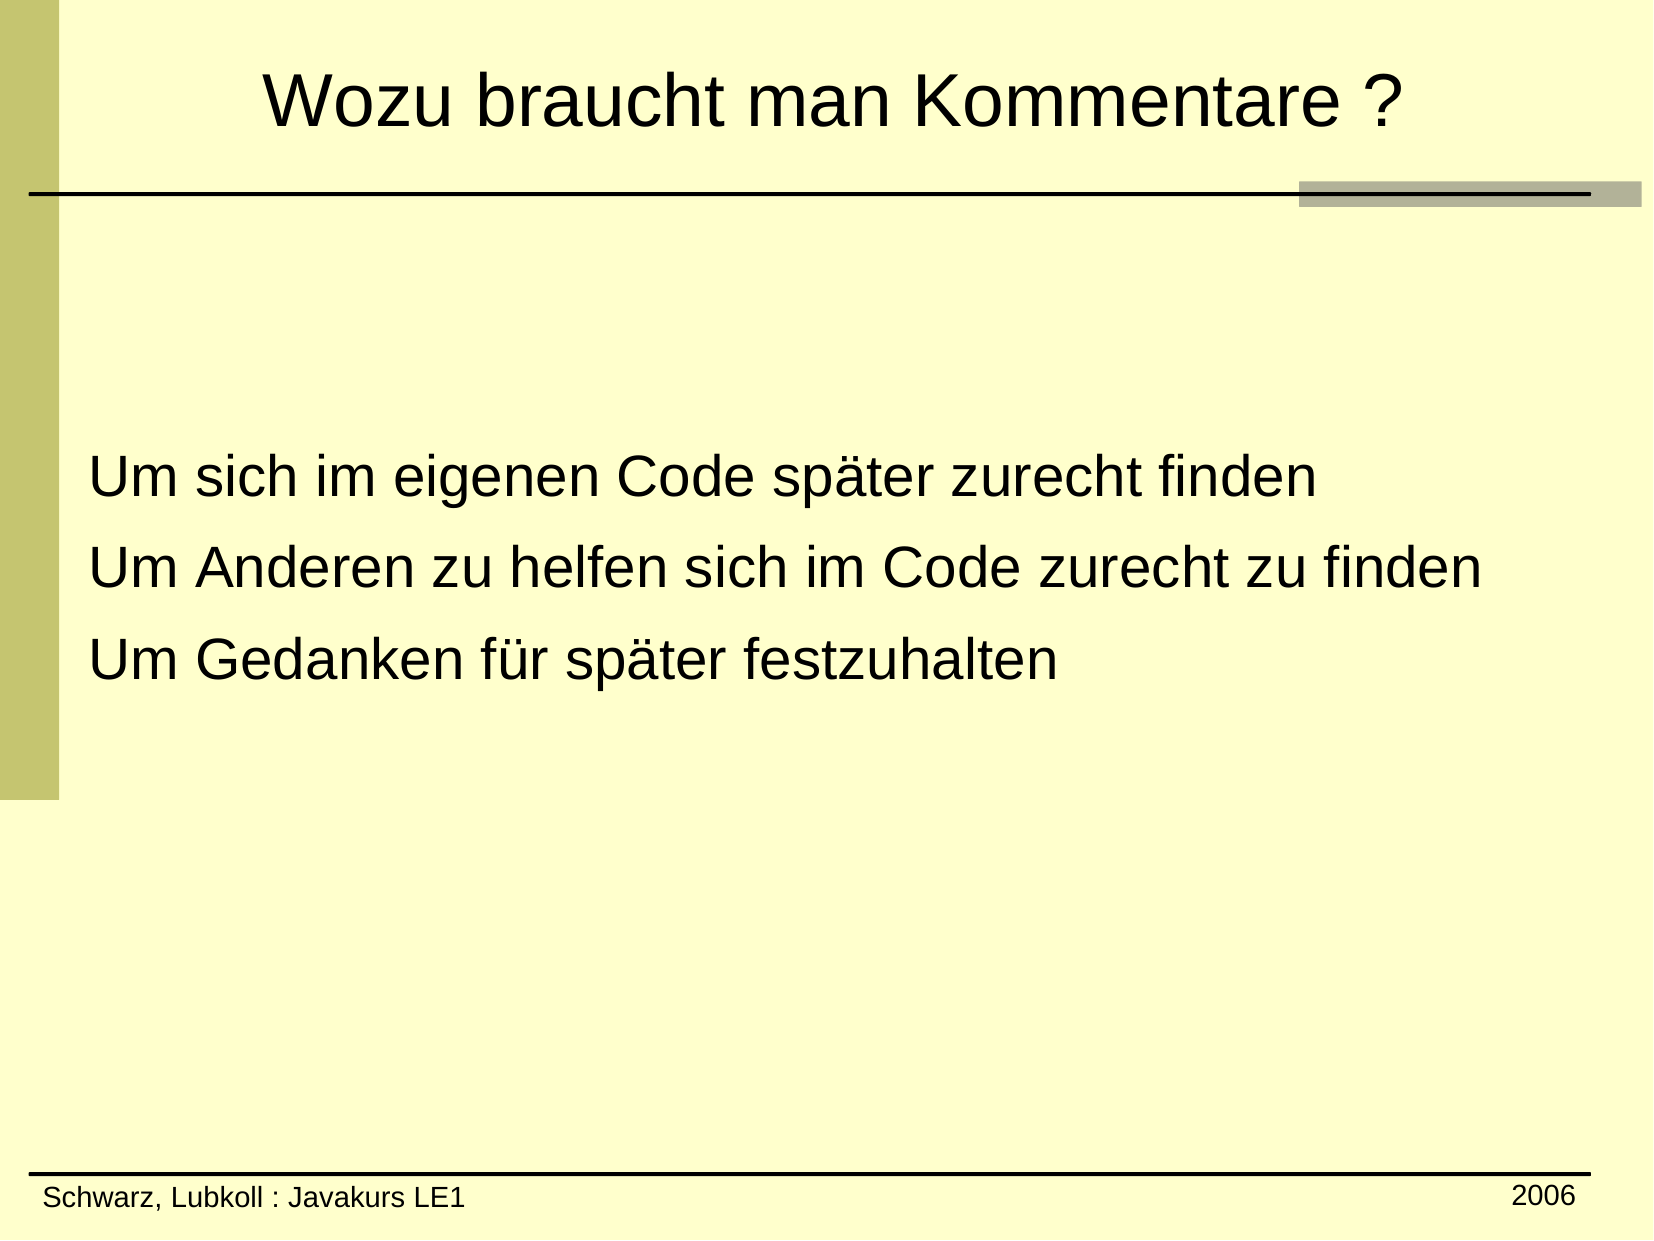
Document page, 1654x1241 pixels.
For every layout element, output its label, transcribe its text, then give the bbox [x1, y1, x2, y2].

list Um sich im eigenen Code später zurecht finden Um Anderen zu helfen sich im Code zurecht zu finden Um Gedanken für später festzuhalten [70, 242, 1595, 1140]
title Wozu braucht man Kommentare ? [119, 19, 1532, 188]
